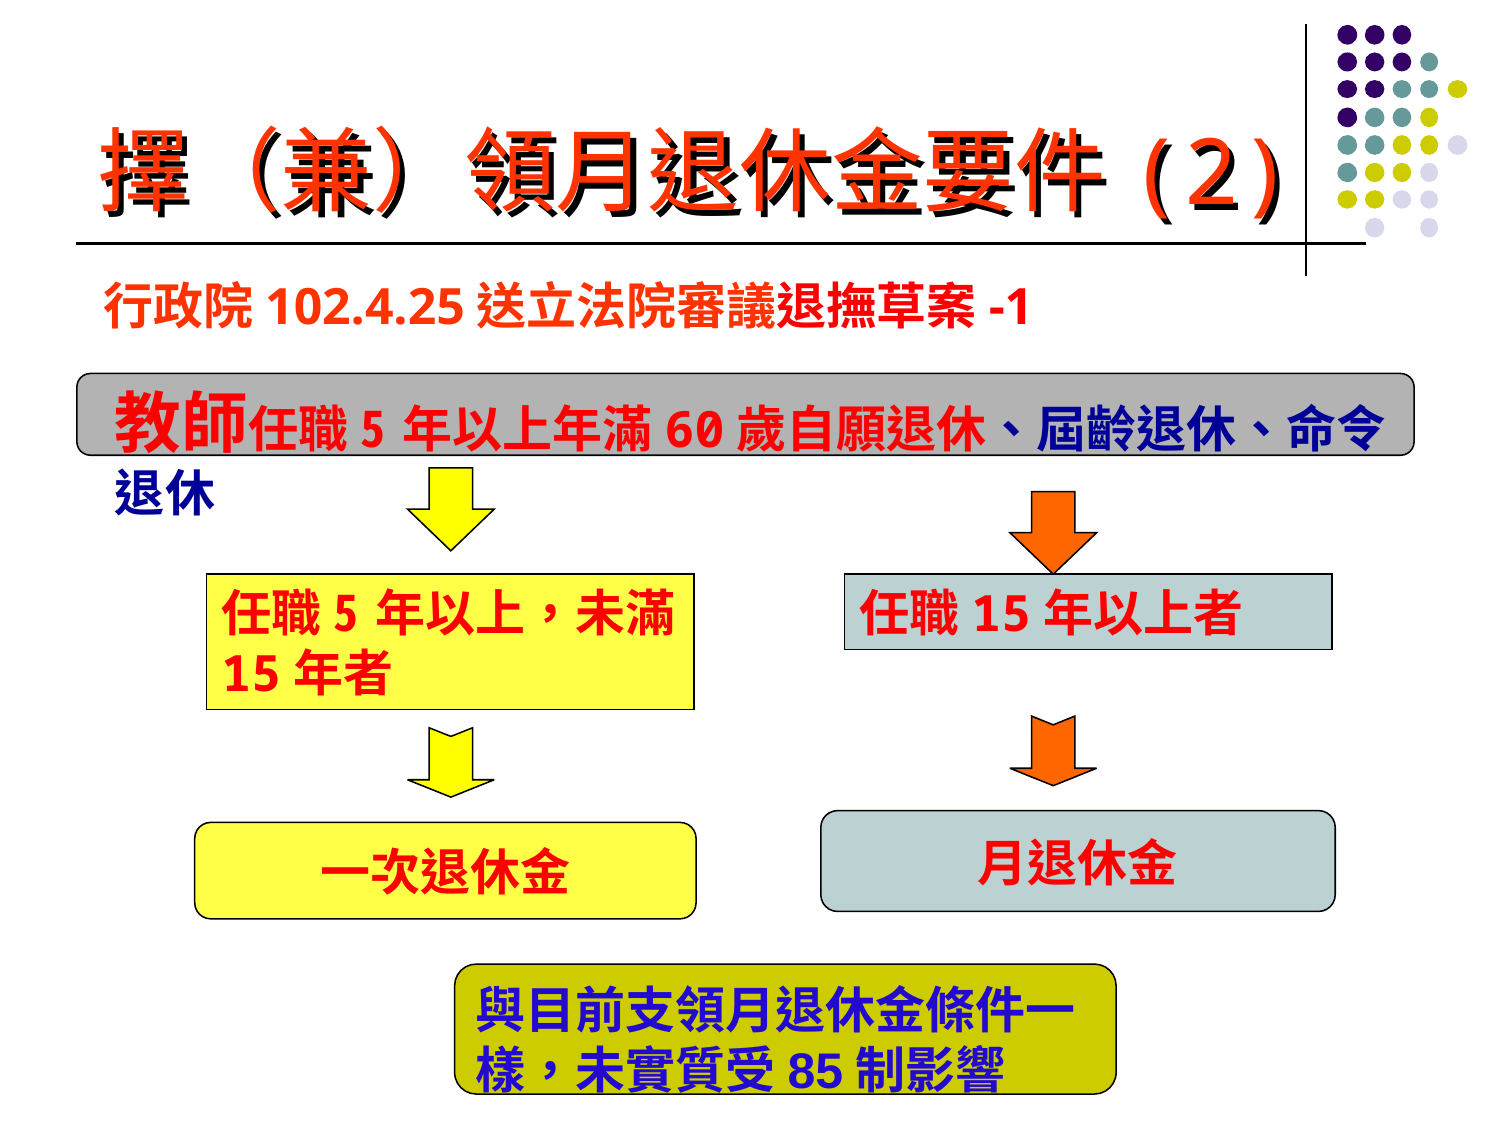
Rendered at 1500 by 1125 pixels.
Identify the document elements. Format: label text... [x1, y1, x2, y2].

text_box [407, 727, 495, 798]
text_box 月退休金 [820, 810, 1336, 912]
text_box 與目前支領月退休金條件一樣，未實質受85制影響 [454, 964, 1117, 1095]
text_box 任職5年以上，未滿15年者 [206, 574, 695, 710]
text_box [407, 467, 495, 551]
text_box [76, 373, 100, 456]
text_box 一次退休金 [194, 822, 697, 919]
title 擇（兼）領月退休金要件(2) [76, 31, 1315, 231]
text_box 任職15年以上者 [844, 574, 1333, 650]
text_box 行政院102.4.25送立法院審議退撫草案-1 [88, 267, 1282, 350]
text_box [1009, 491, 1097, 574]
text_box [1009, 716, 1097, 786]
text_box 教師任職5年以上年滿60歲自願退休、屆齡退休、命令退休 [100, 373, 1447, 529]
